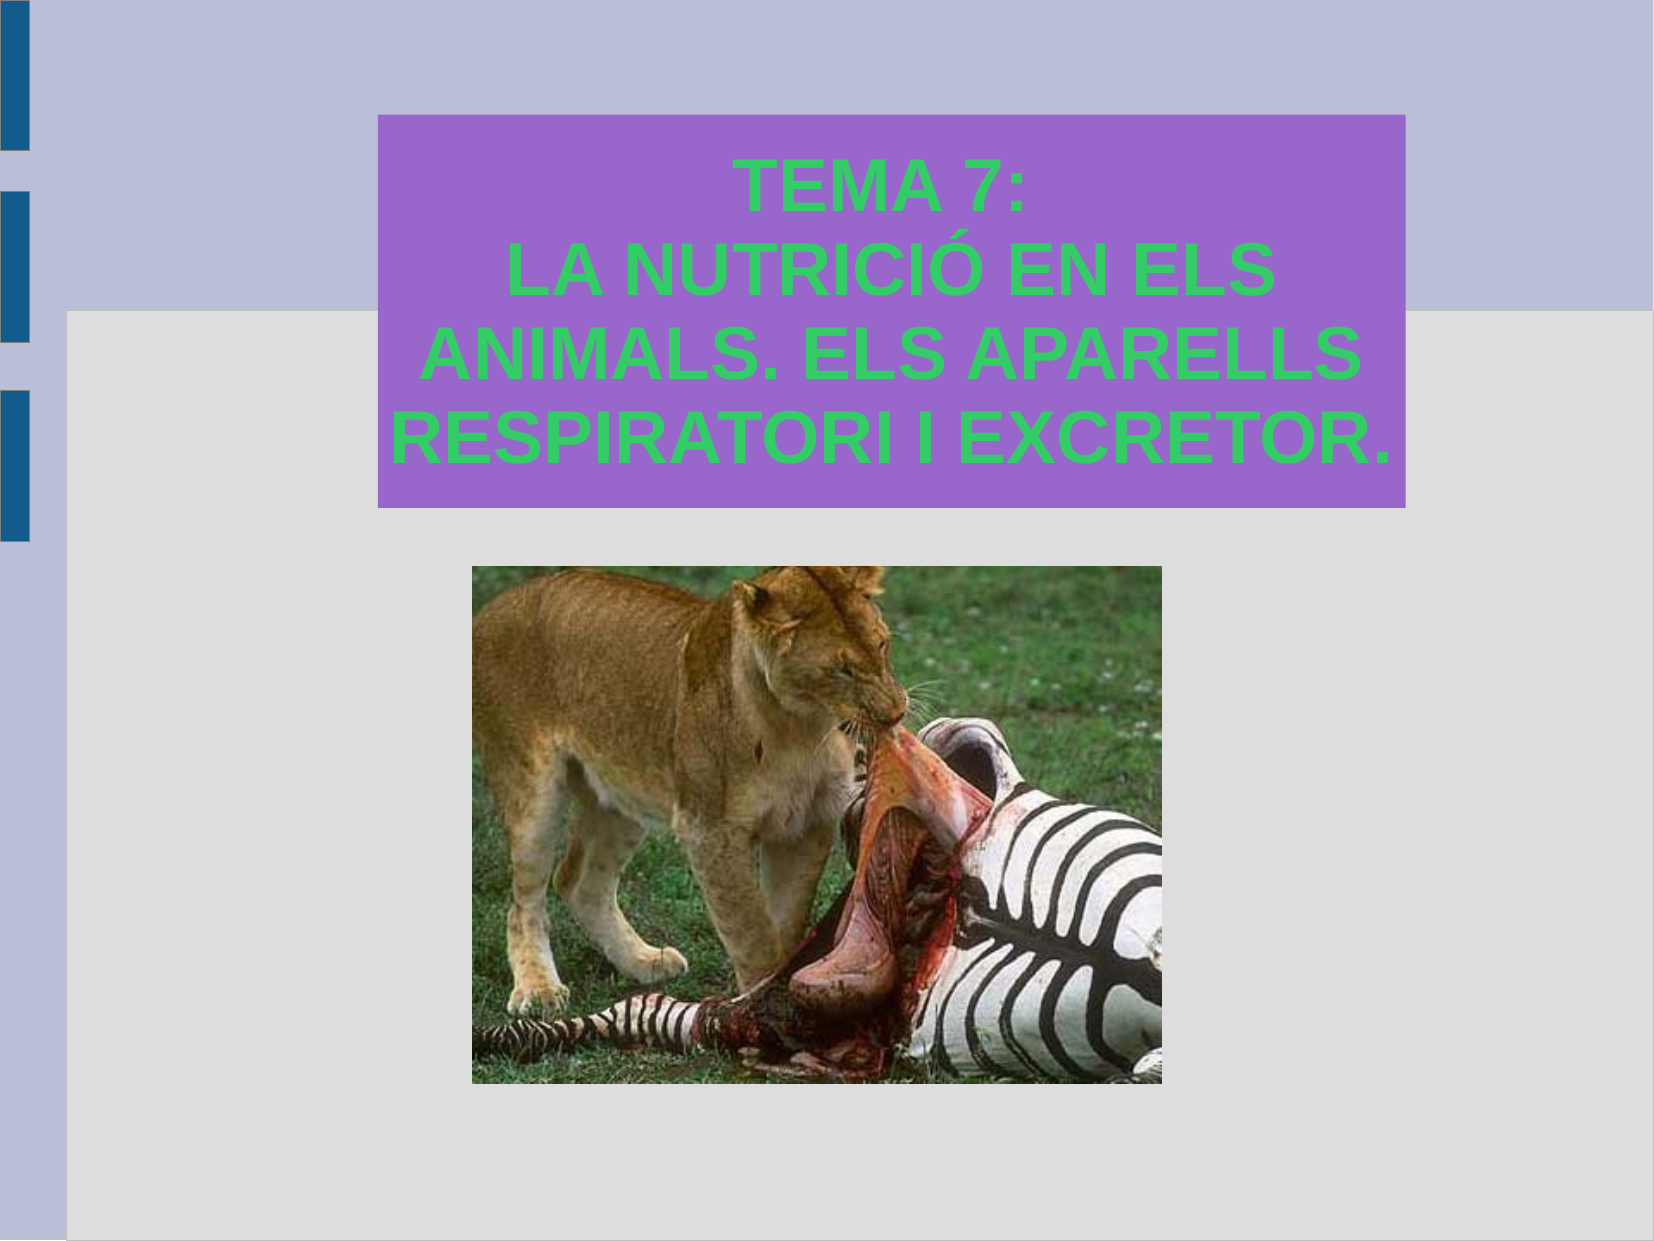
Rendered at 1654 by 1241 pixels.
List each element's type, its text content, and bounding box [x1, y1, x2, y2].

picture [472, 566, 1162, 1084]
title TEMA 7: LA NUTRICIÓ EN ELS ANIMALS. ELS APARELLS RESPIRATORI I EXCRETOR. [377, 114, 1406, 508]
